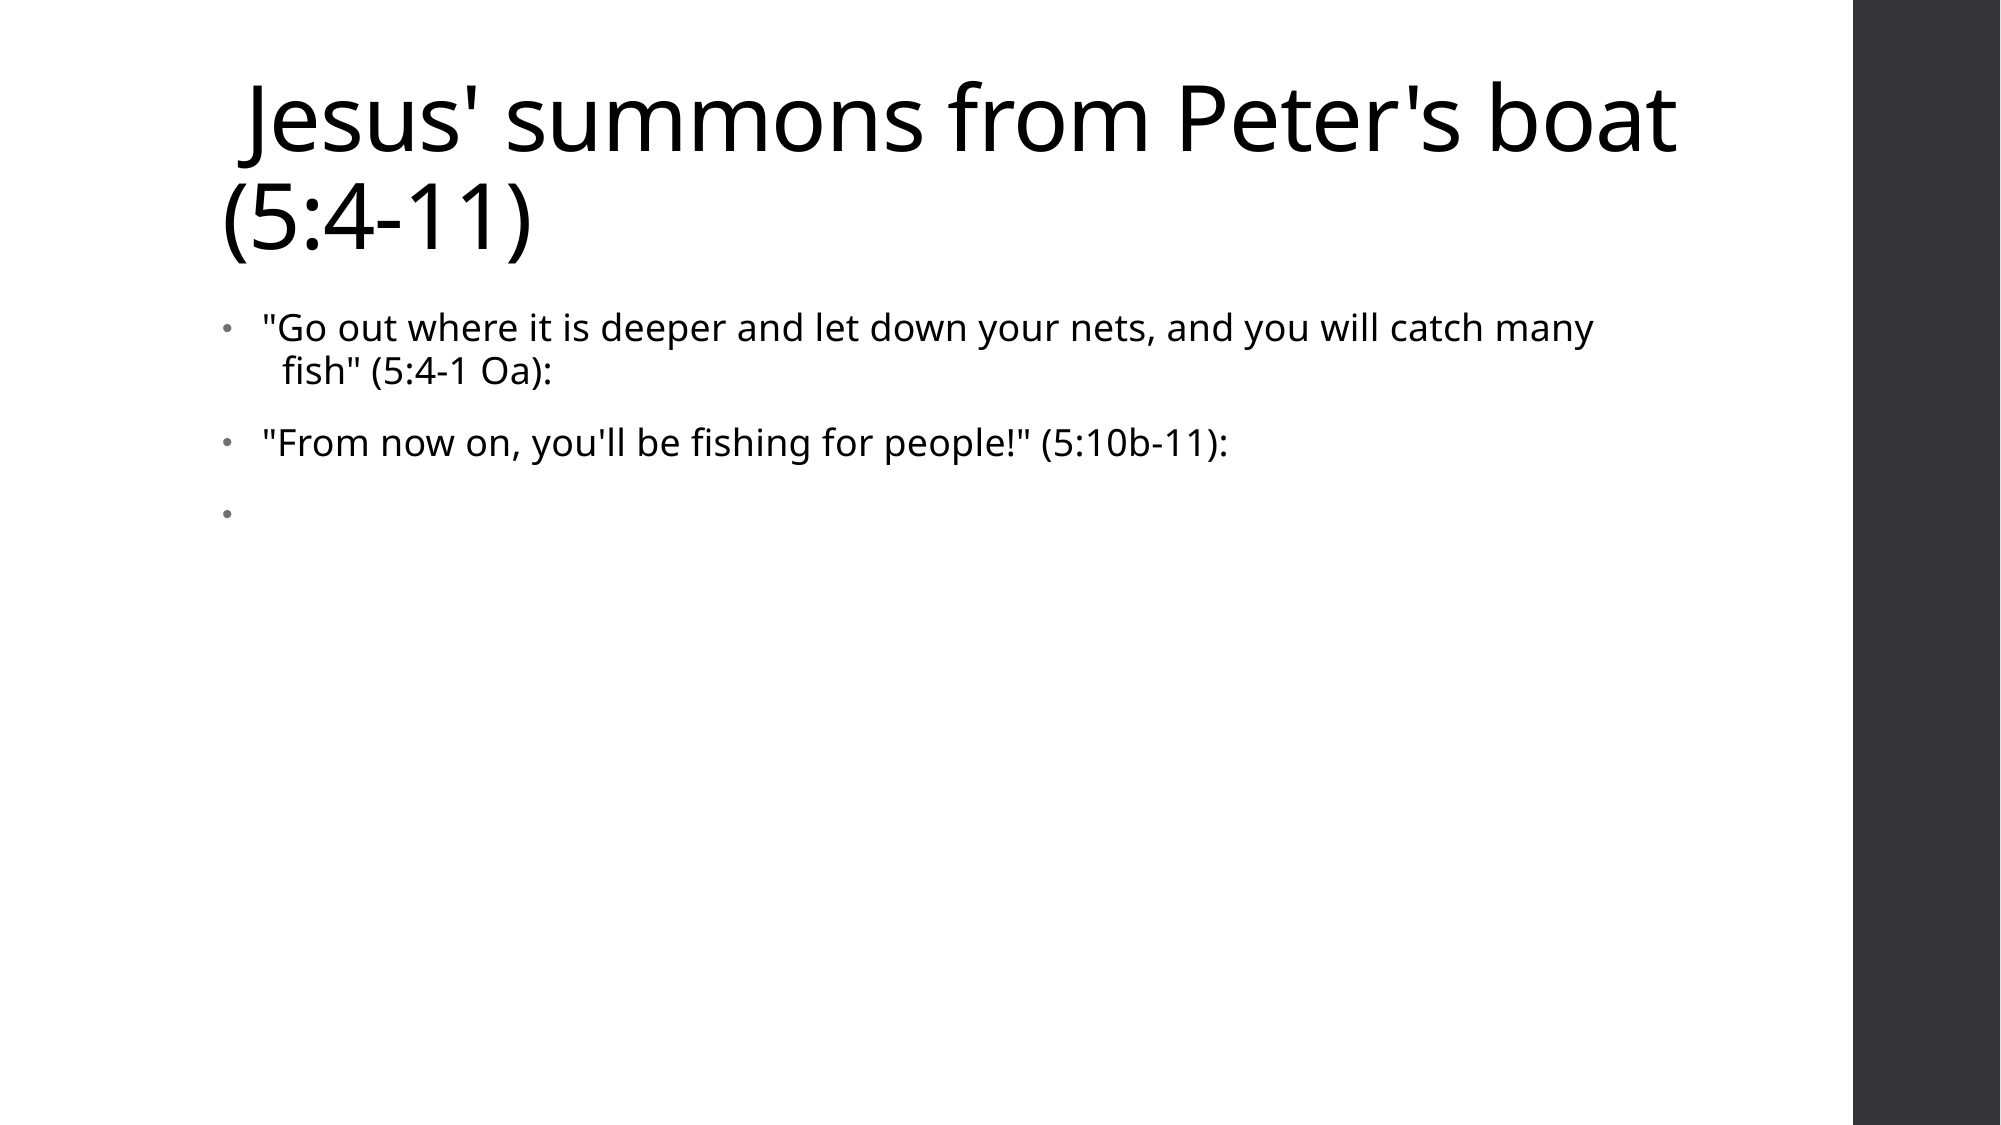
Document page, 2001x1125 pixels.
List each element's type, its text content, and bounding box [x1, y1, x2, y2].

list "Go out where it is deeper and let down your nets, and you will catch many fish" (5:4-1 Oa): "From now on, you'll be fishing for people!" (5:10b-11): [206, 299, 1617, 1014]
title Jesus' summons from Peter's boat (5:4-11) [206, 60, 1797, 278]
